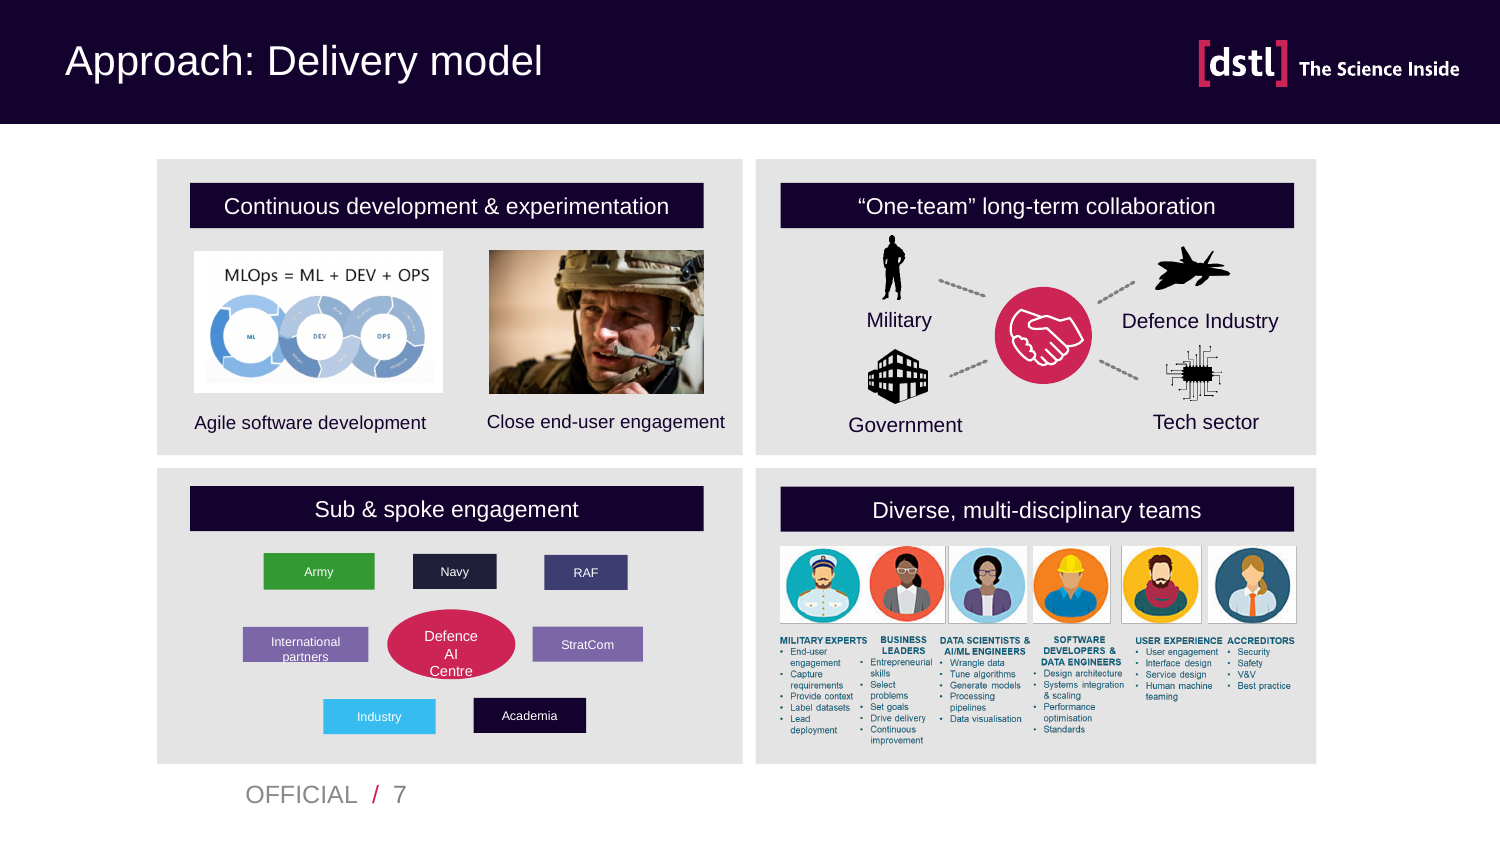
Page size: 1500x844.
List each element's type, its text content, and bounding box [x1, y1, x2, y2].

text_box [157, 468, 743, 764]
text_box International partners [242, 626, 369, 662]
text_box Sub & spoke engagement [190, 486, 704, 532]
text_box Agile software development [194, 410, 411, 432]
picture [1149, 242, 1232, 298]
picture [206, 260, 434, 383]
text_box Army [263, 553, 375, 590]
text_box [157, 159, 743, 455]
picture [1009, 308, 1084, 367]
text_box Industry [323, 699, 436, 735]
text_box [756, 159, 1316, 455]
picture [774, 546, 1306, 751]
title Approach: Delivery model [5, 8, 1129, 115]
picture [1166, 345, 1222, 400]
text_box Navy [413, 553, 497, 589]
text_box OFFICIAL / 7 [230, 771, 1457, 816]
picture [836, 235, 951, 300]
text_box Close end-user engagement [486, 409, 831, 431]
picture [489, 250, 704, 394]
text_box [756, 468, 1316, 764]
text_box Tech sector [1137, 400, 1278, 442]
text_box Defence AI Centre [387, 609, 516, 680]
text_box RAF [544, 554, 628, 590]
text_box StratCom [532, 626, 643, 662]
picture [868, 349, 928, 404]
text_box Government [833, 404, 979, 445]
text_box Defence Industry [1106, 300, 1295, 341]
text_box Military [851, 299, 949, 340]
text_box Academia [473, 697, 587, 733]
text_box “One-team” long-term collaboration [780, 182, 1295, 229]
text_box Continuous development & experimentation [190, 182, 704, 229]
text_box Diverse, multi-disciplinary teams [780, 486, 1295, 532]
